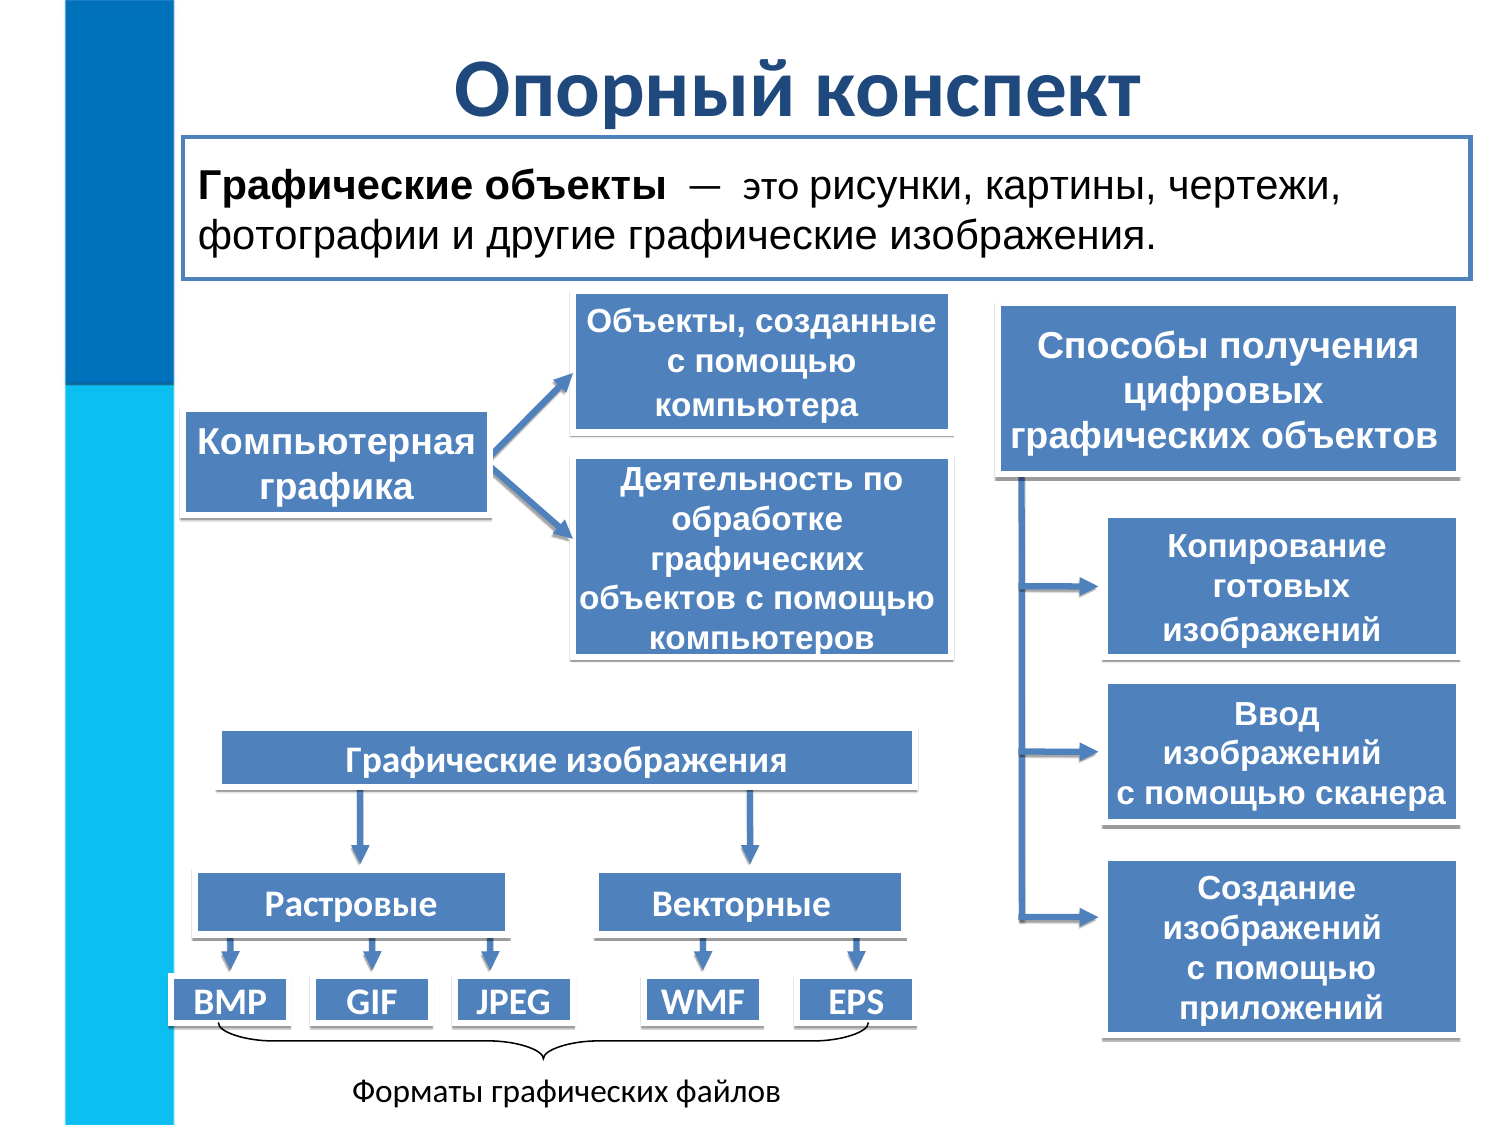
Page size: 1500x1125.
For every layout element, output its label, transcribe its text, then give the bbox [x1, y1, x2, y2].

text_box Векторные [596, 869, 904, 935]
text_box EPS [797, 976, 916, 1024]
text_box Компьютерная графика [183, 408, 491, 516]
text_box BMP [171, 976, 290, 1024]
text_box Способы получения цифровых графических объектов [998, 302, 1459, 474]
text_box JPEG [454, 976, 573, 1024]
text_box Ввод изображений с помощью сканера [1104, 680, 1459, 823]
text_box Создание изображений с помощью приложений [1104, 857, 1459, 1035]
text_box Графические объекты — это рисунки, картины, чертежи, фотографии и другие графические изображения. [183, 137, 1471, 279]
text_box Объекты, созданные с помощью компьютера [572, 290, 951, 433]
text_box Копирование готовых изображений [1104, 515, 1459, 657]
picture [0, 0, 1500, 1125]
text_box Графические изображения [218, 727, 916, 787]
text_box Опорный конспект [171, 30, 1425, 135]
text_box GIF [312, 976, 432, 1024]
text_box WMF [643, 976, 762, 1024]
text_box Деятельность по обработке графических объектов с помощью компьютеров [572, 456, 951, 658]
text_box Растровые [194, 869, 508, 935]
text_box Форматы графических файлов [230, 1069, 904, 1118]
